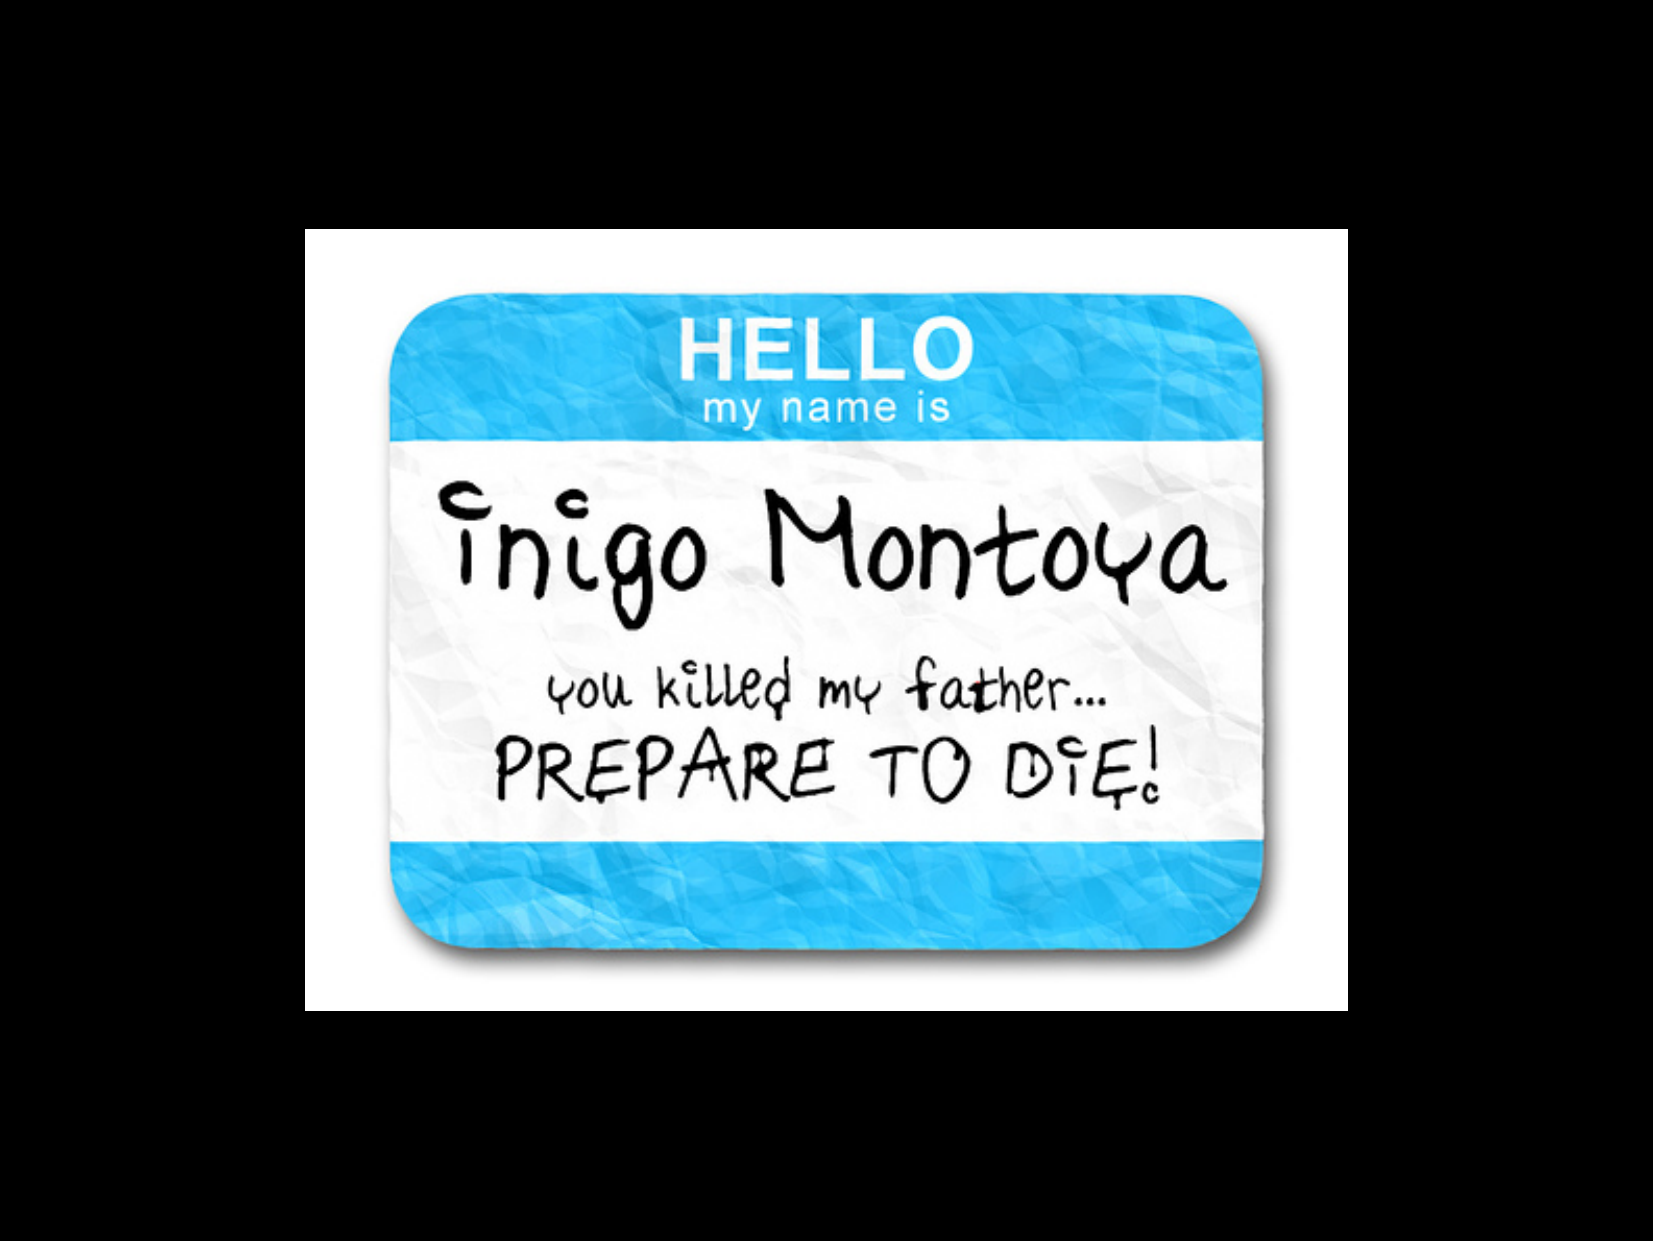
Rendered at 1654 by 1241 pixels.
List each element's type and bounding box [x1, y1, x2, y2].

picture [305, 229, 1348, 1011]
